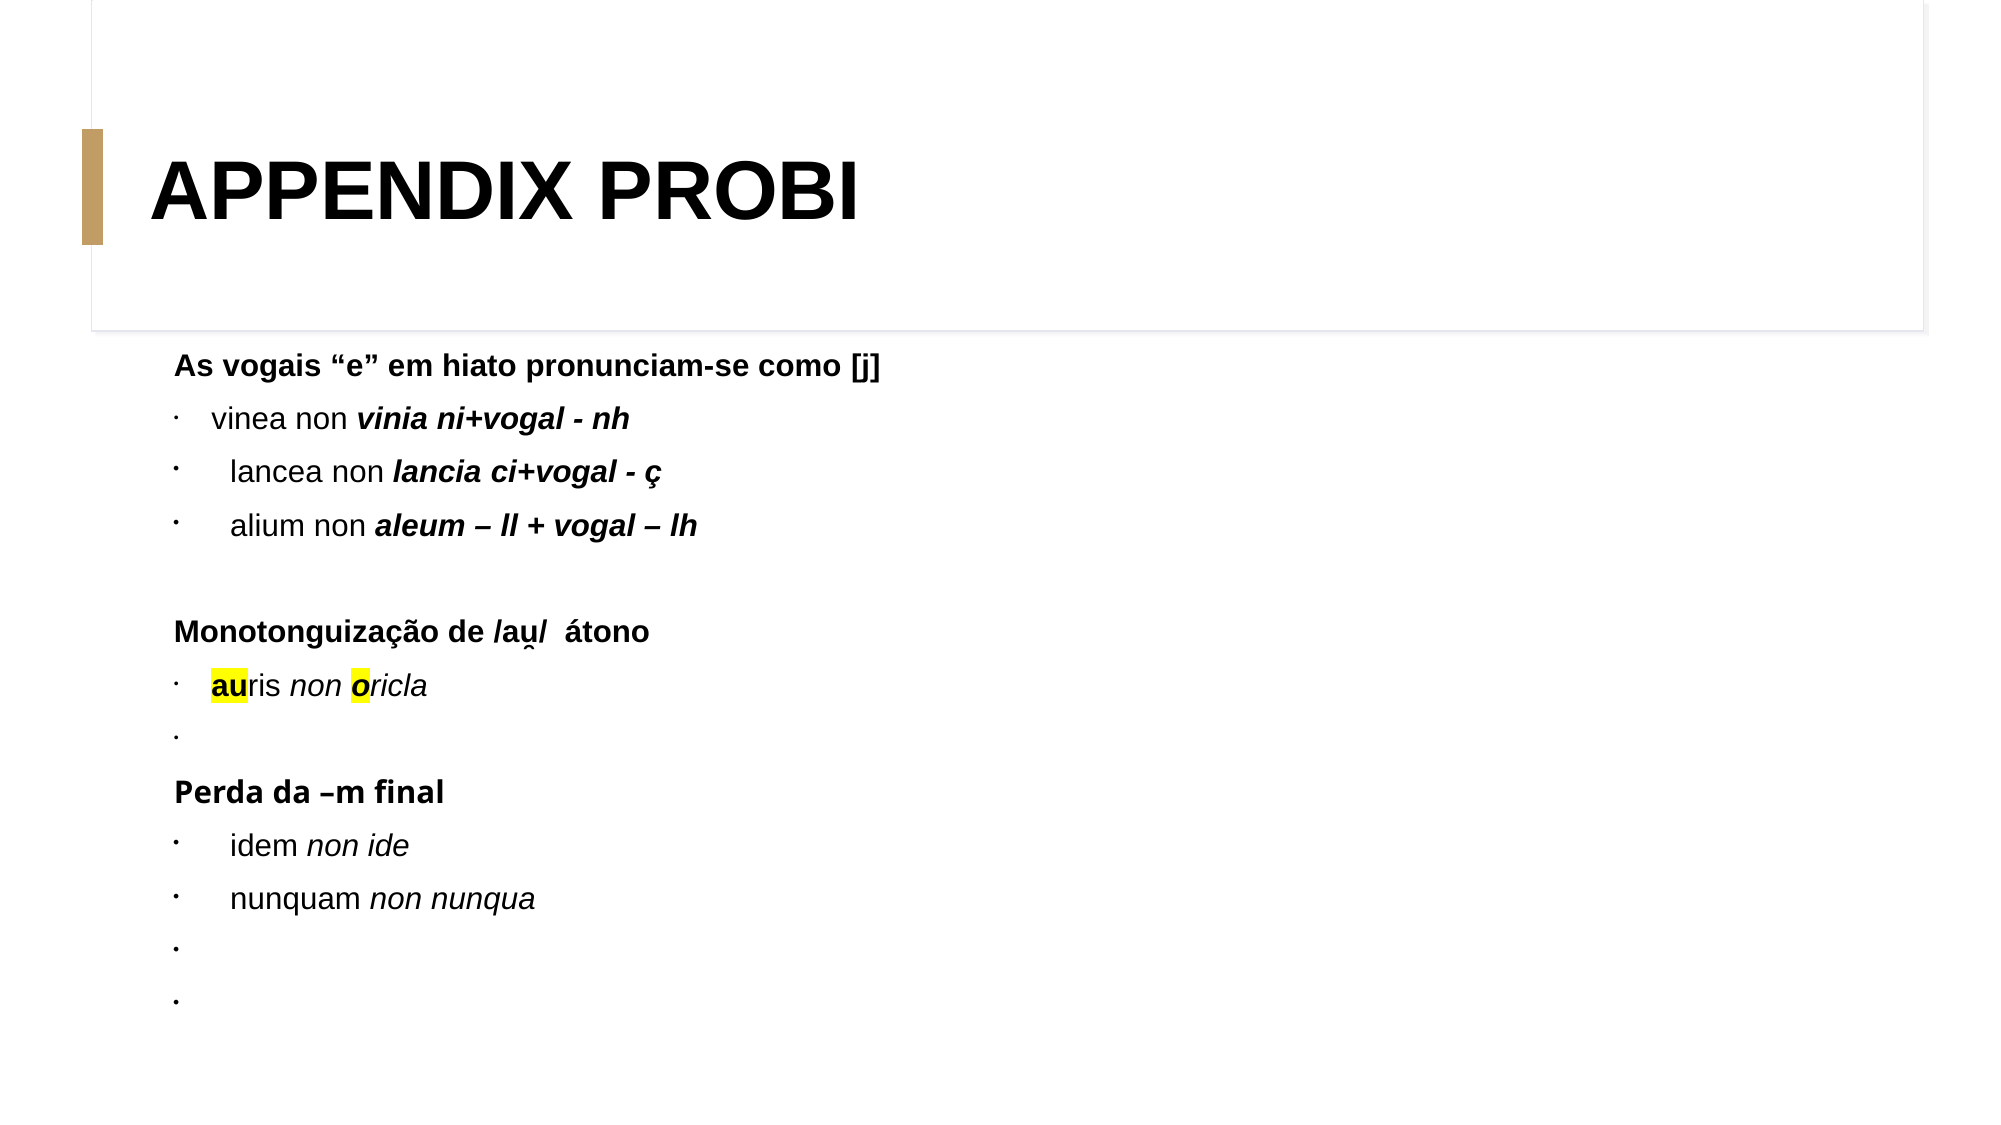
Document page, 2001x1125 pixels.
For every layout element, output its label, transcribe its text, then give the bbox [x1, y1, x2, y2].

list As vogais “e” em hiato pronunciam-se como [j] vinea non vinia ni+vogal - nh lancea non lancia ci+vogal - ç alium non aleum – ll + vogal – lh Monotonguização de /au̯/ átono auris non oricla Perda da –m final idem non ide nunquam non nunqua [158, 342, 1852, 995]
title APPENDIX PROBI [134, 90, 1897, 296]
